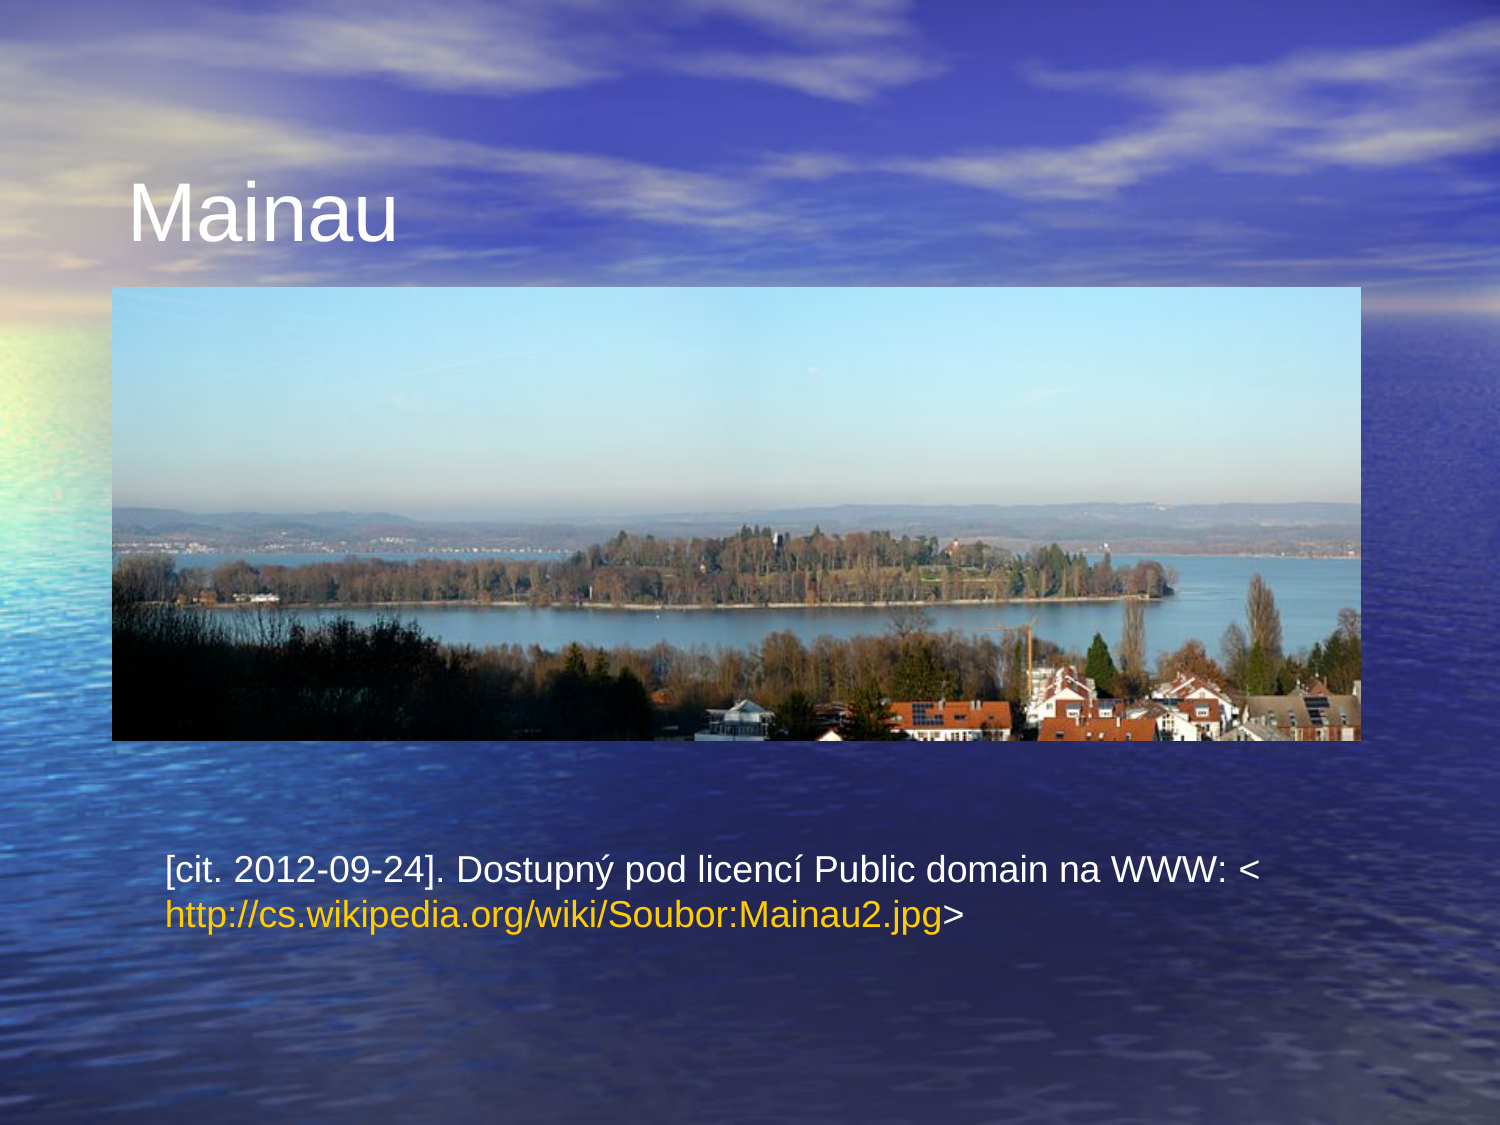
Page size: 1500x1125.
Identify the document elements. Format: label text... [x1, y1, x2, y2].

text_box [cit. 2012-09-24]. Dostupný pod licencí Public domain na WWW: <http://cs.wikipedia.org/wiki/Soubor:Mainau2.jpg> [149, 837, 1375, 943]
text_box Mainau [112, 149, 525, 266]
picture [0, 0, 1500, 1125]
